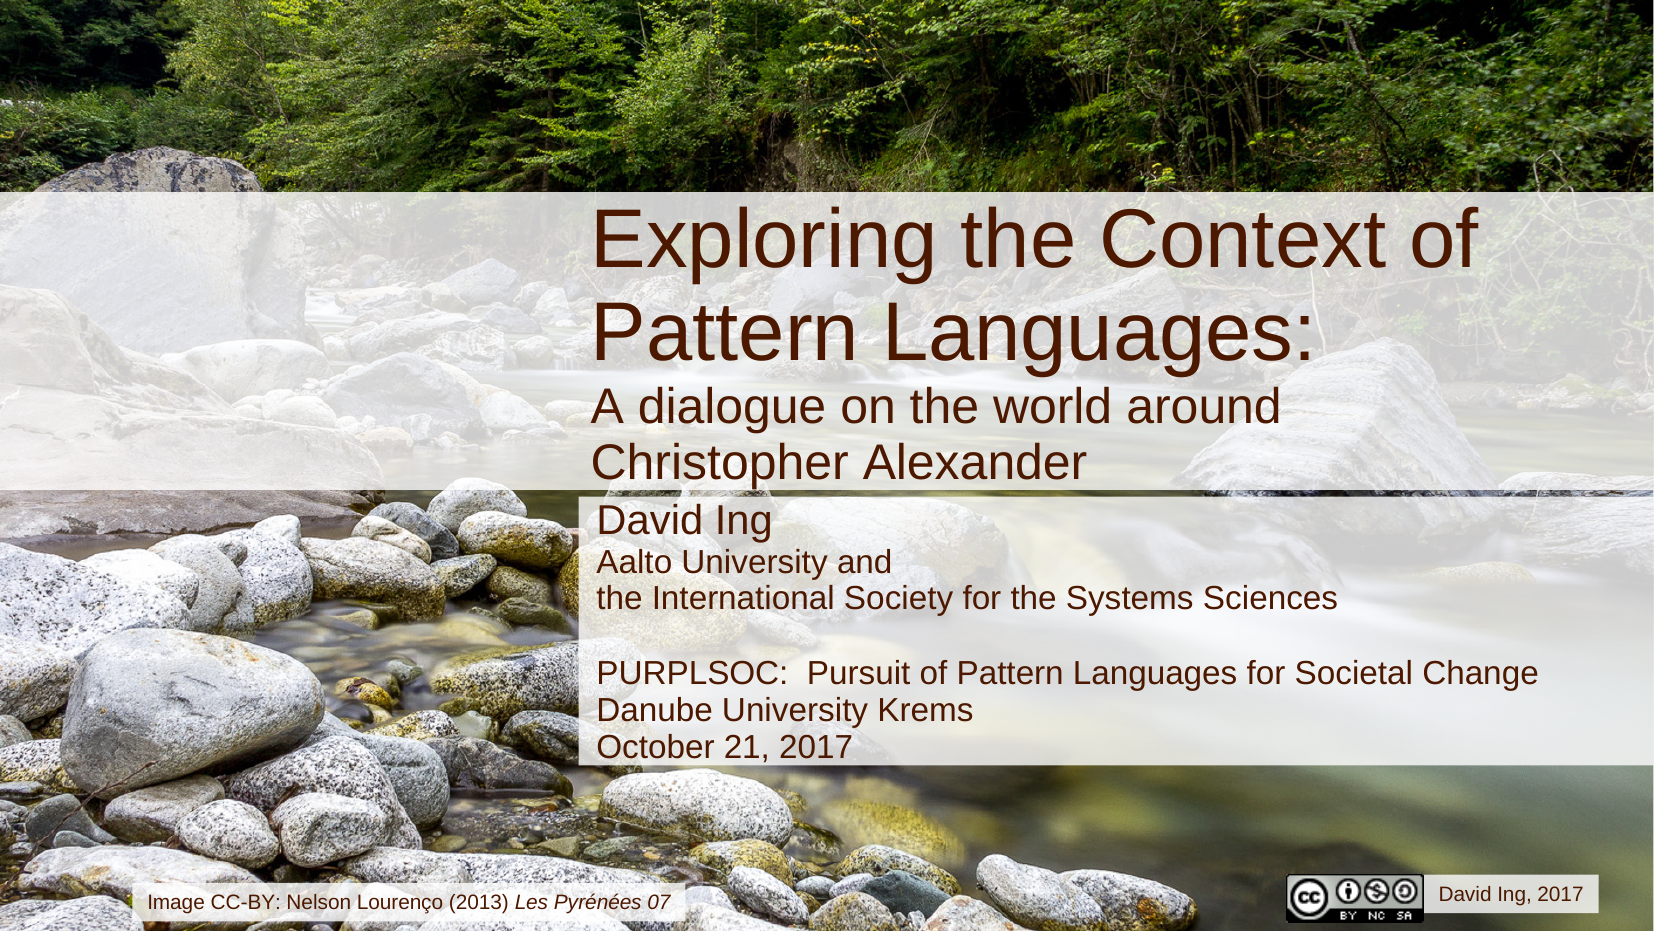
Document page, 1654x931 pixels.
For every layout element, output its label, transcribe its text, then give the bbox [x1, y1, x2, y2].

list David Ing Aalto University and the International Society for the Systems Sciences PURPLSOC: Pursuit of Pattern Languages for Societal Change Danube University Krems October 21, 2017 [578, 496, 1654, 766]
picture [0, 0, 1654, 192]
title Exploring the Context of Pattern Languages: A dialogue on the world around Christopher Alexander [0, 192, 1654, 490]
text_box David Ing, 2017 [1424, 874, 1599, 914]
picture [0, 490, 1654, 931]
